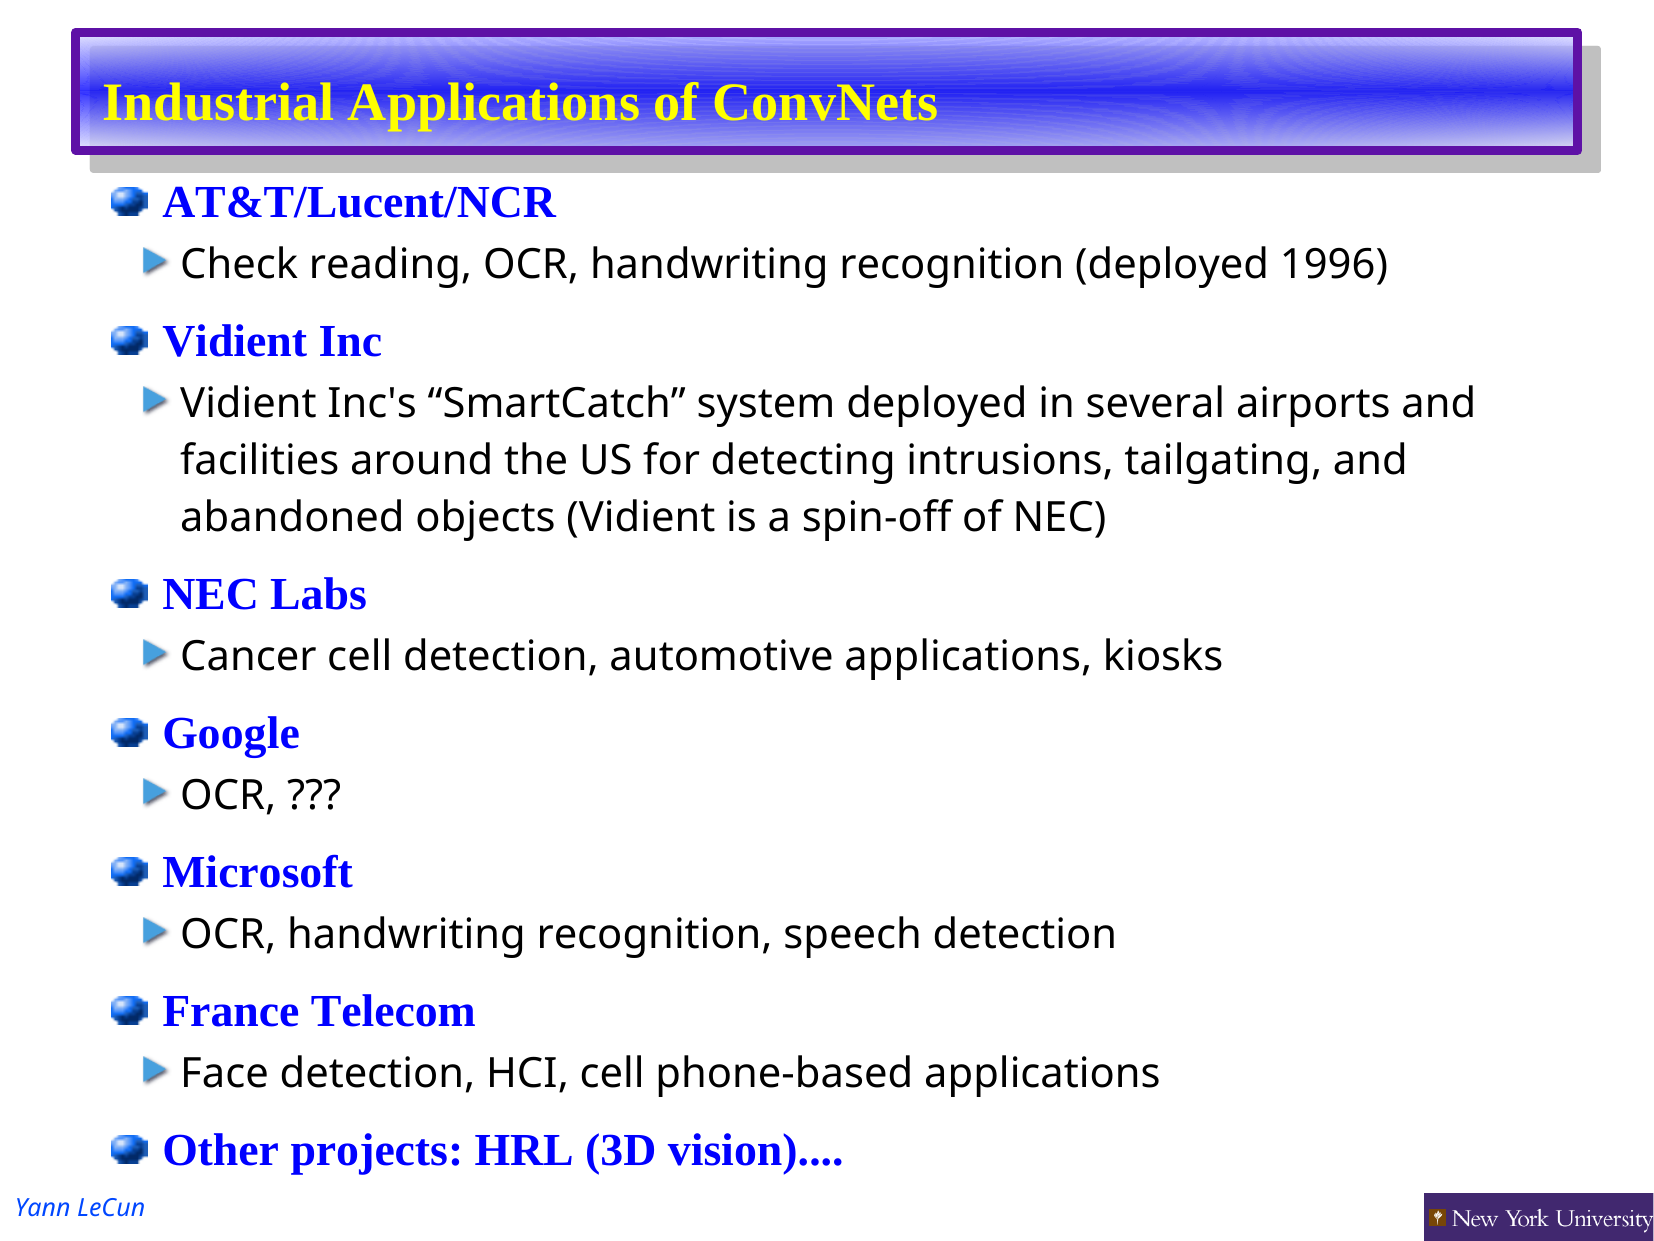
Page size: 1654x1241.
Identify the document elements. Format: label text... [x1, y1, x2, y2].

picture [1424, 1193, 1654, 1241]
list AT&T/Lucent/NCR Check reading, OCR, handwriting recognition (deployed 1996) Vidient Inc Vidient Inc's “SmartCatch” system deployed in several airports and facilities around the US for detecting intrusions, tailgating, and abandoned objects (Vidient is a spin-off of NEC) NEC Labs Cancer cell detection, automotive applications, kiosks Google OCR, ??? Microsoft OCR, handwriting recognition, speech detection France Telecom Face detection, HCI, cell phone-based applications Other projects: HRL (3D vision).... [111, 176, 1546, 1194]
title Industrial Applications of ConvNets [75, 32, 1578, 151]
